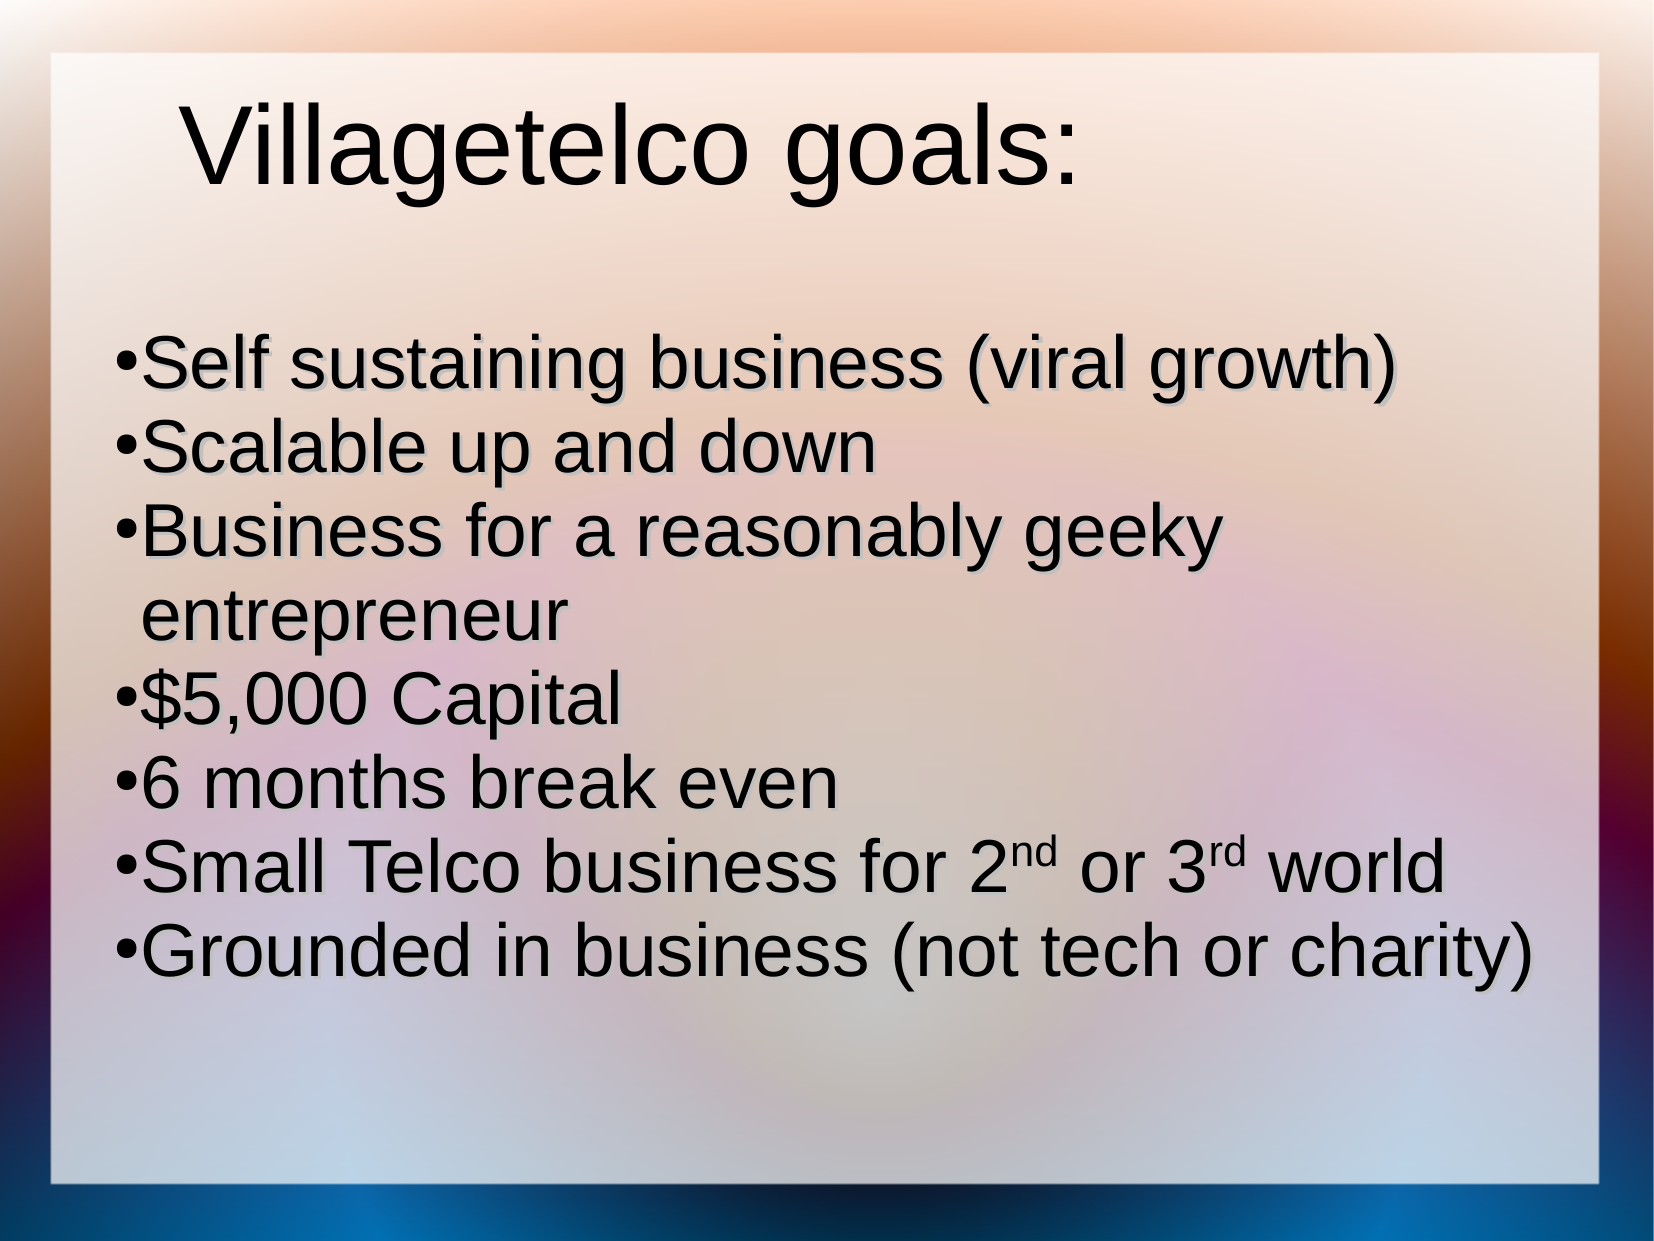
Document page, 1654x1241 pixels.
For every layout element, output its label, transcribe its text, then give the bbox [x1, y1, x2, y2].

text_box Villagetelco goals: [164, 75, 1101, 216]
picture [0, 0, 1654, 1241]
text_box Self sustaining business (viral growth) Scalable up and down Business for a reasonably geeky entrepreneur $5,000 Capital 6 months break even Small Telco business for 2nd or 3rd world Grounded in business (not tech or charity) [98, 312, 1552, 1003]
